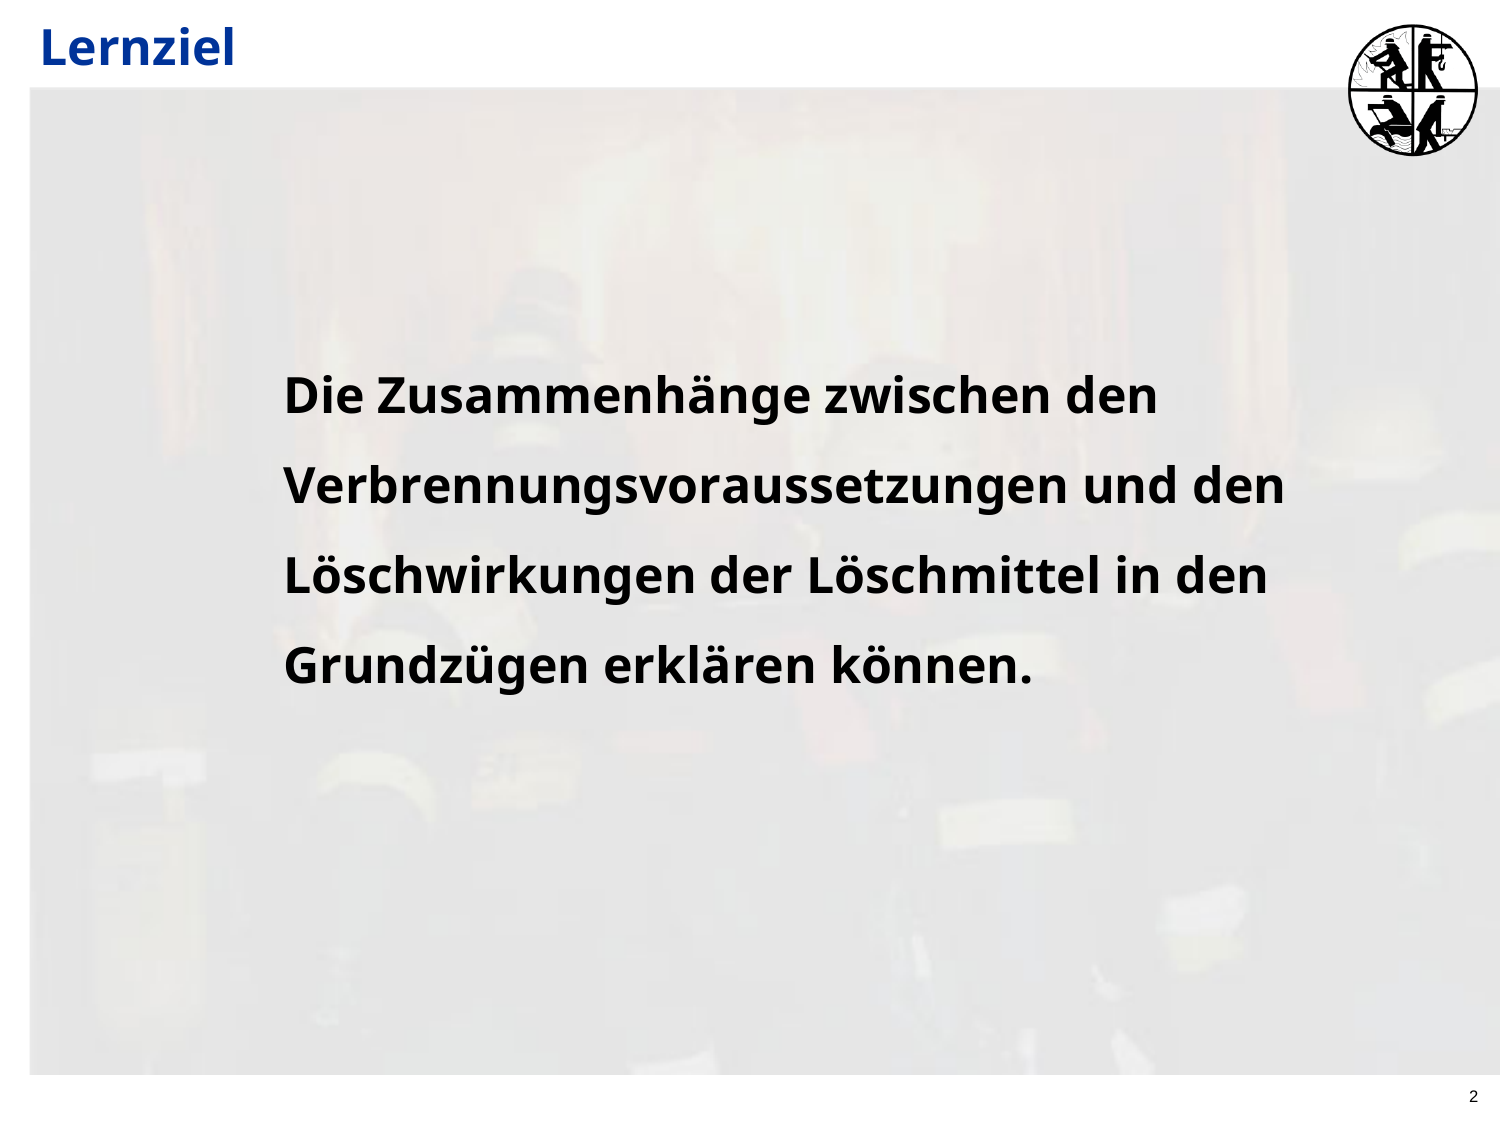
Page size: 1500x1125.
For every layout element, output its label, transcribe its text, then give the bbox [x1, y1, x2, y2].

title Lernziel [39, 15, 1222, 78]
picture [31, 20, 1500, 1075]
text_box Die Zusammenhänge zwischen den Verbrennungsvoraussetzungen und den Löschwirkungen der Löschmittel in den Grundzügen erklären können. [112, 326, 1425, 702]
text_box <Foliennummer> [1180, 1078, 1494, 1118]
